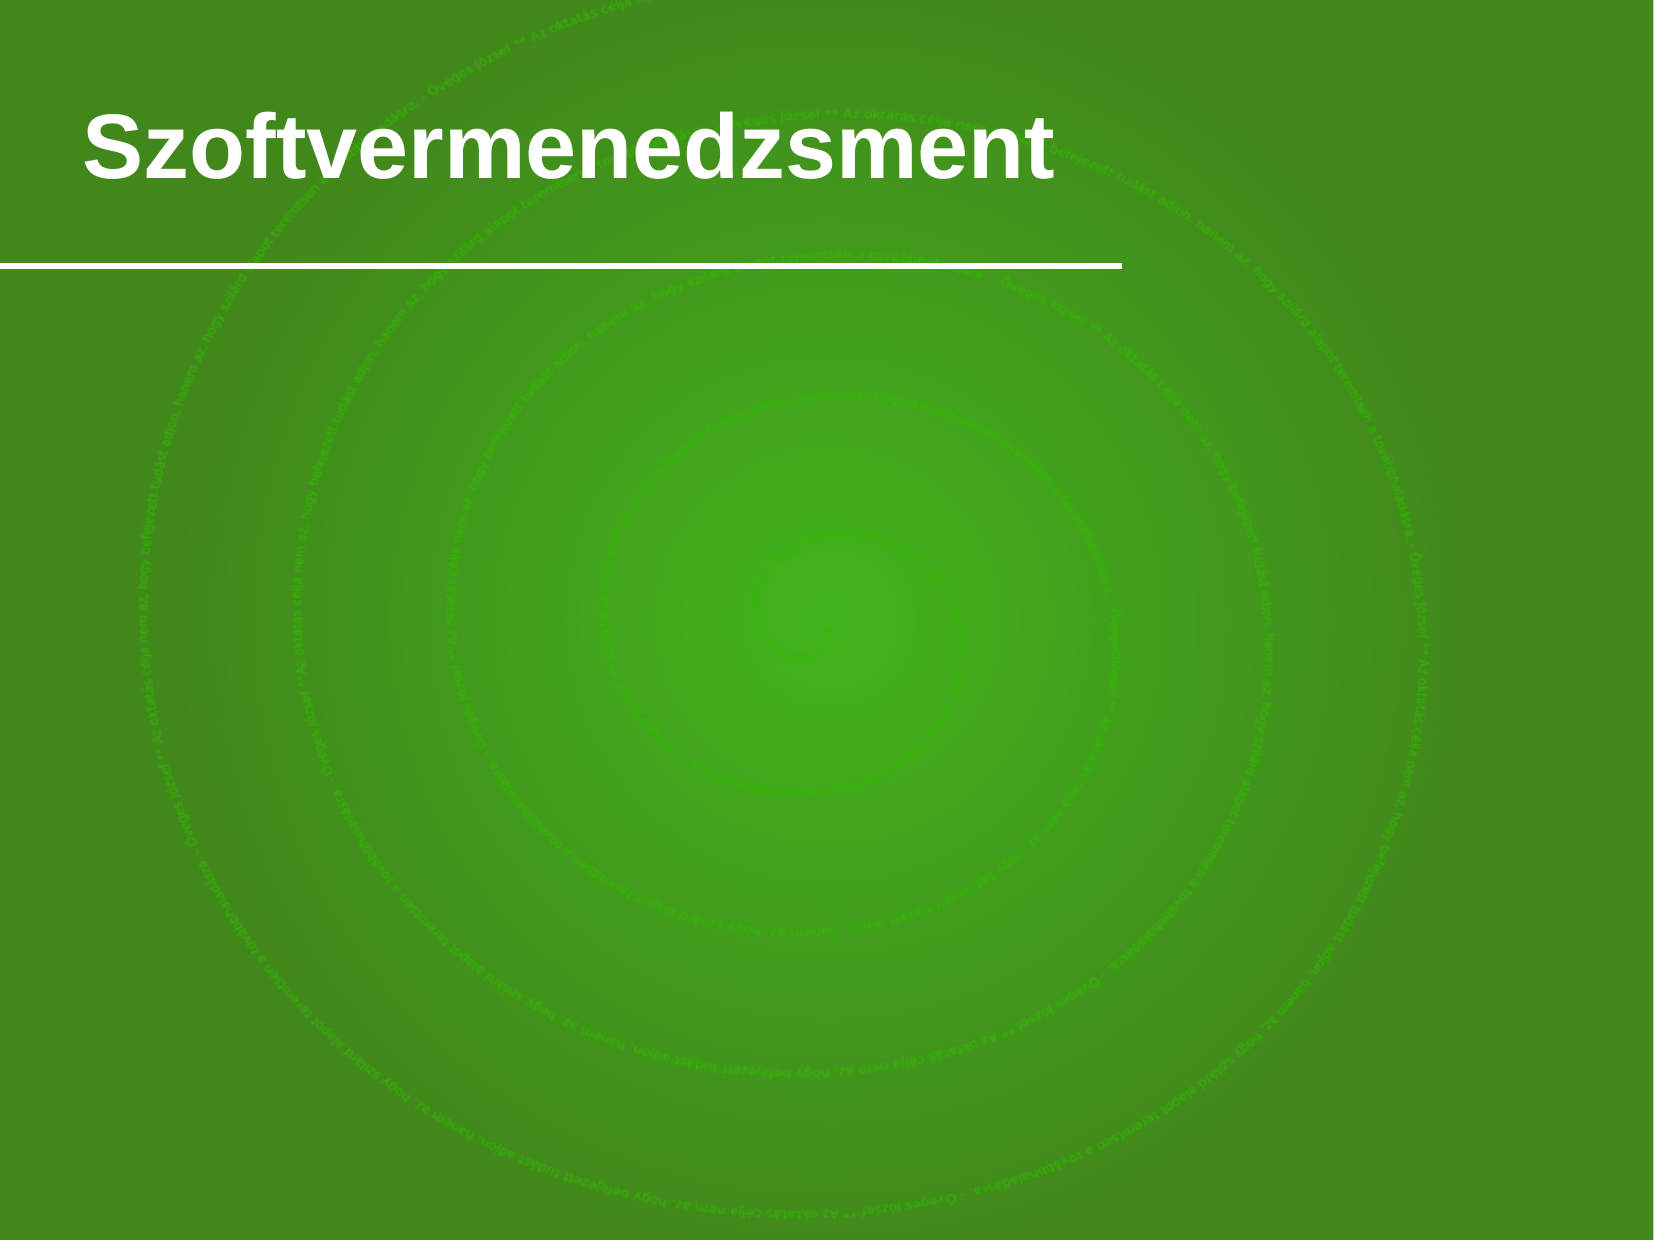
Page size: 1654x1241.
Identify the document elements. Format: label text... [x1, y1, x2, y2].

picture [0, 0, 1654, 1240]
title Szoftvermenedzsment [82, 57, 1571, 237]
